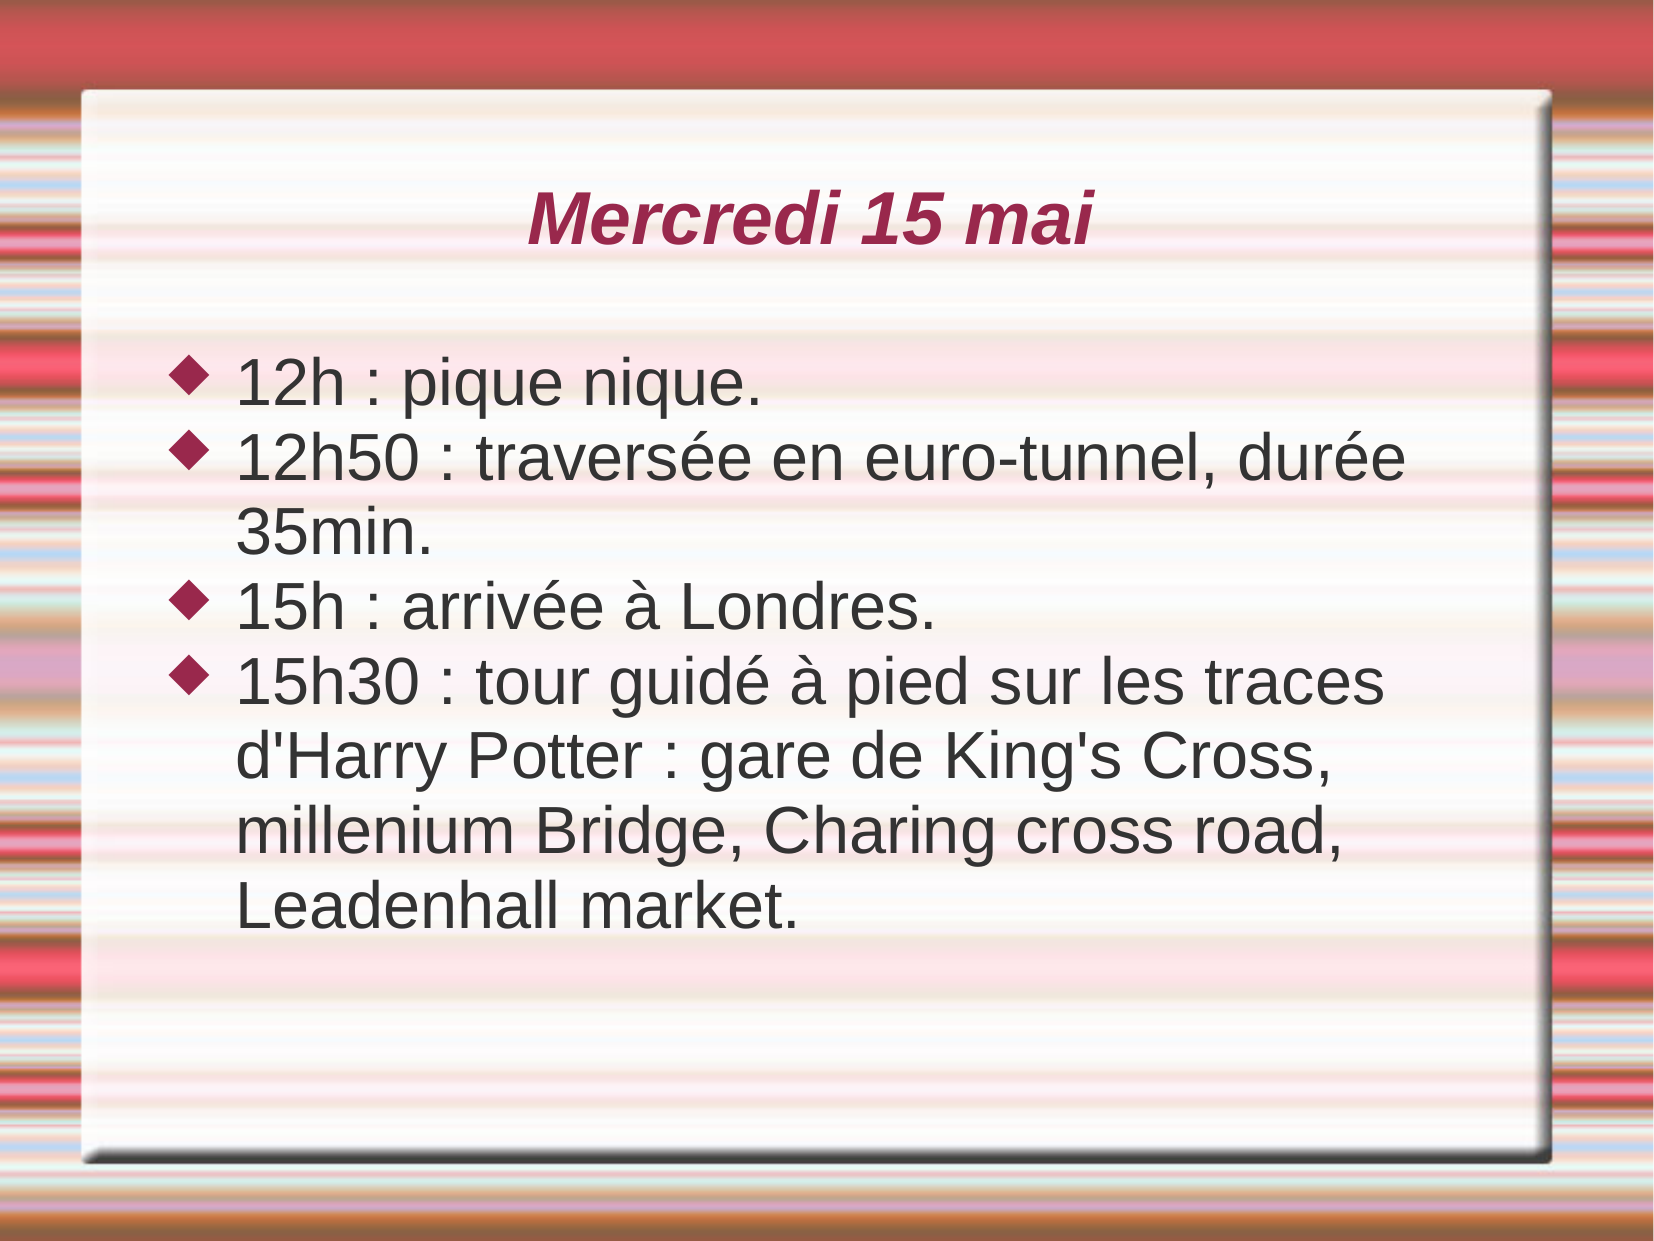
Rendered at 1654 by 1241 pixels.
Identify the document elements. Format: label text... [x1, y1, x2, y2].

title Mercredi 15 mai [88, 114, 1534, 322]
list 12h : pique nique. 12h50 : traversée en euro-tunnel, durée 35min. 15h : arrivée à Londres. 15h30 : tour guidé à pied sur les traces d'Harry Potter : gare de King's Cross, millenium Bridge, Charing cross road, Leadenhall market. [152, 344, 1534, 1127]
picture [0, 0, 1654, 1241]
